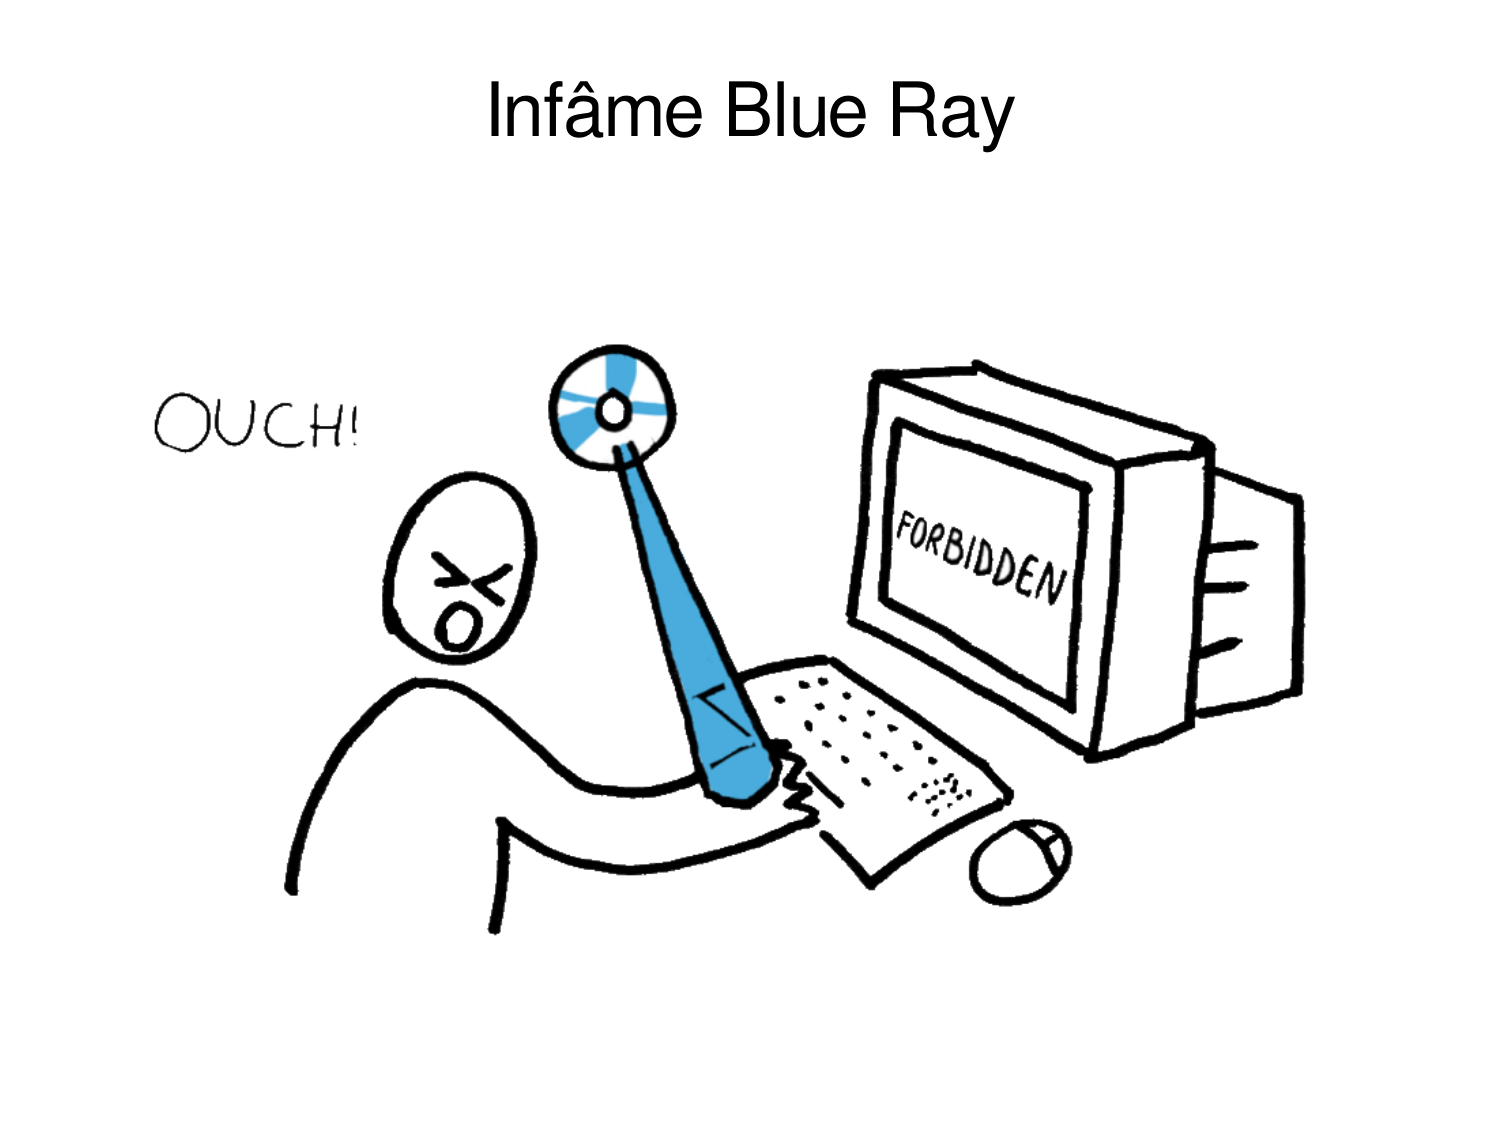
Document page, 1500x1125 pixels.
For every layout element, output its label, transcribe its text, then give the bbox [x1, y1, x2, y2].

text_box Infâme Blue Ray [82, 60, 1418, 158]
picture [91, 278, 1409, 1036]
